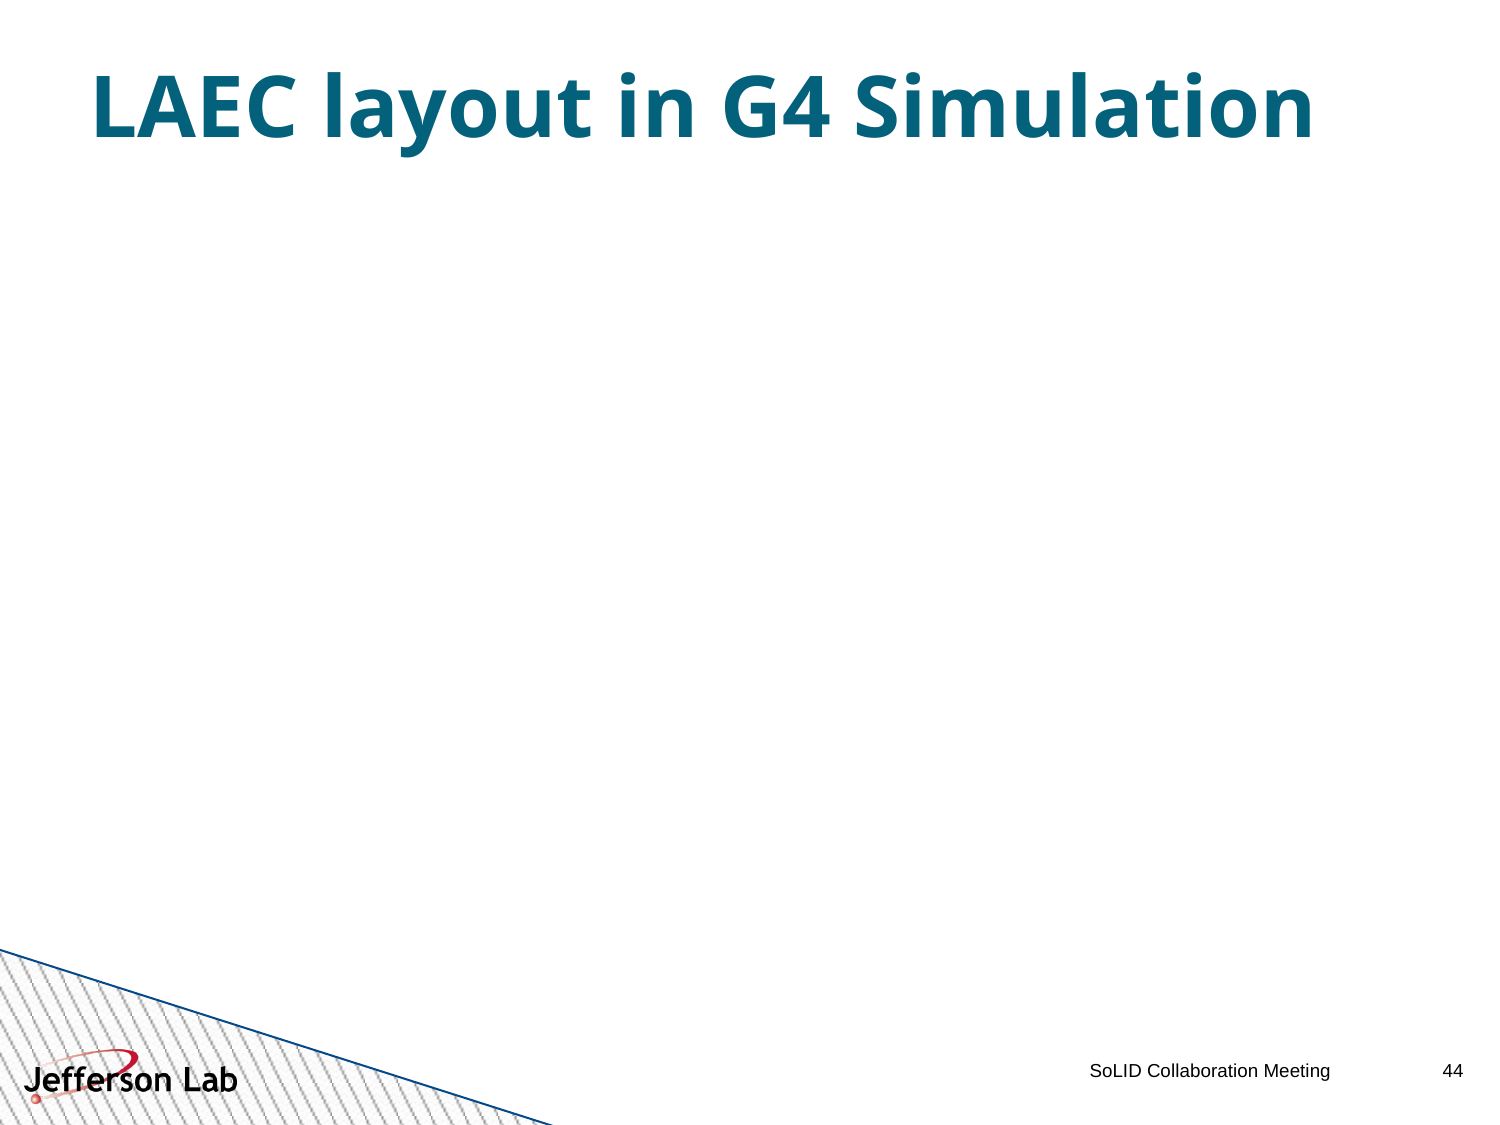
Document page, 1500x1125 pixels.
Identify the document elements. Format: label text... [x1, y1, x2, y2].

text_box SoLID Collaboration Meeting [1074, 1051, 1419, 1112]
text_box LAEC layout in G4 Simulation [75, 45, 1425, 265]
picture [0, 952, 543, 1125]
text_box <number> [1418, 1051, 1479, 1111]
